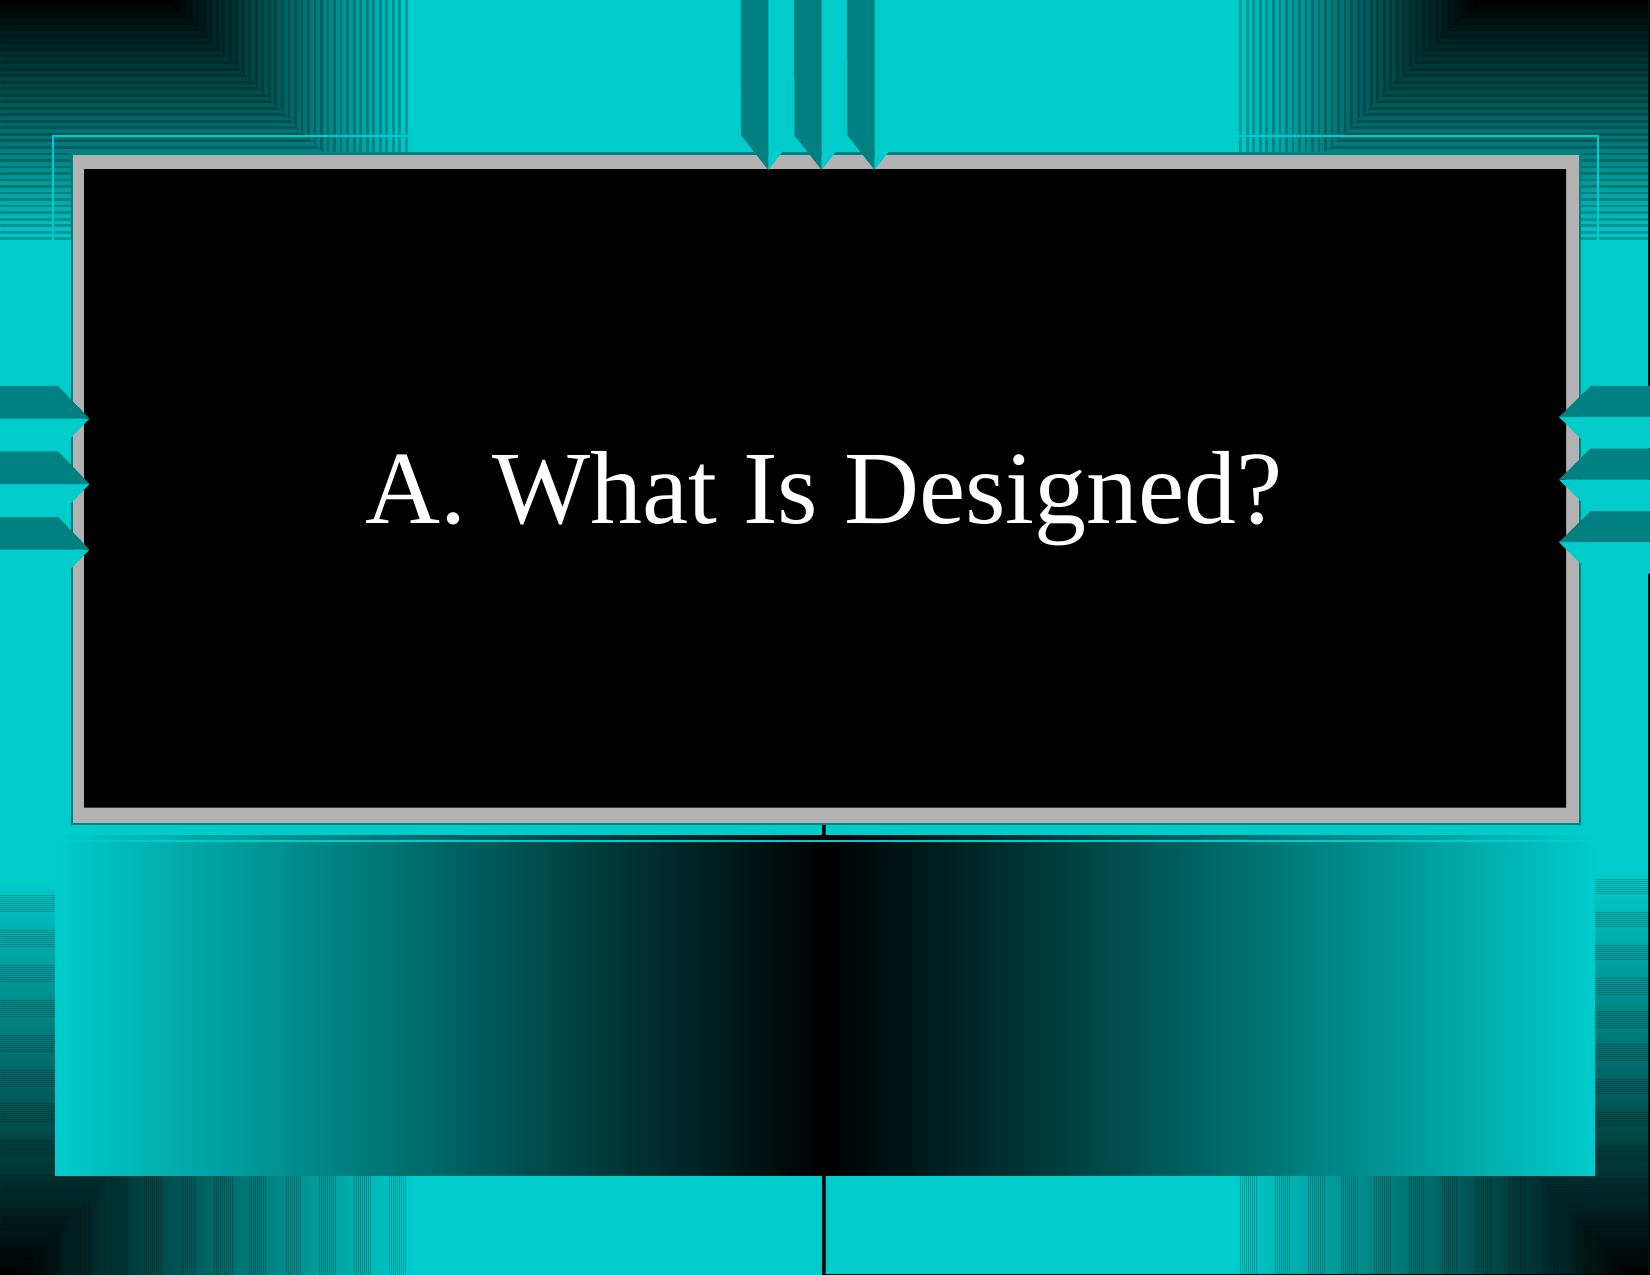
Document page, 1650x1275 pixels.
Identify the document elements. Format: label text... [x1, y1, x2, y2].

title A. What Is Designed? [123, 382, 1527, 595]
